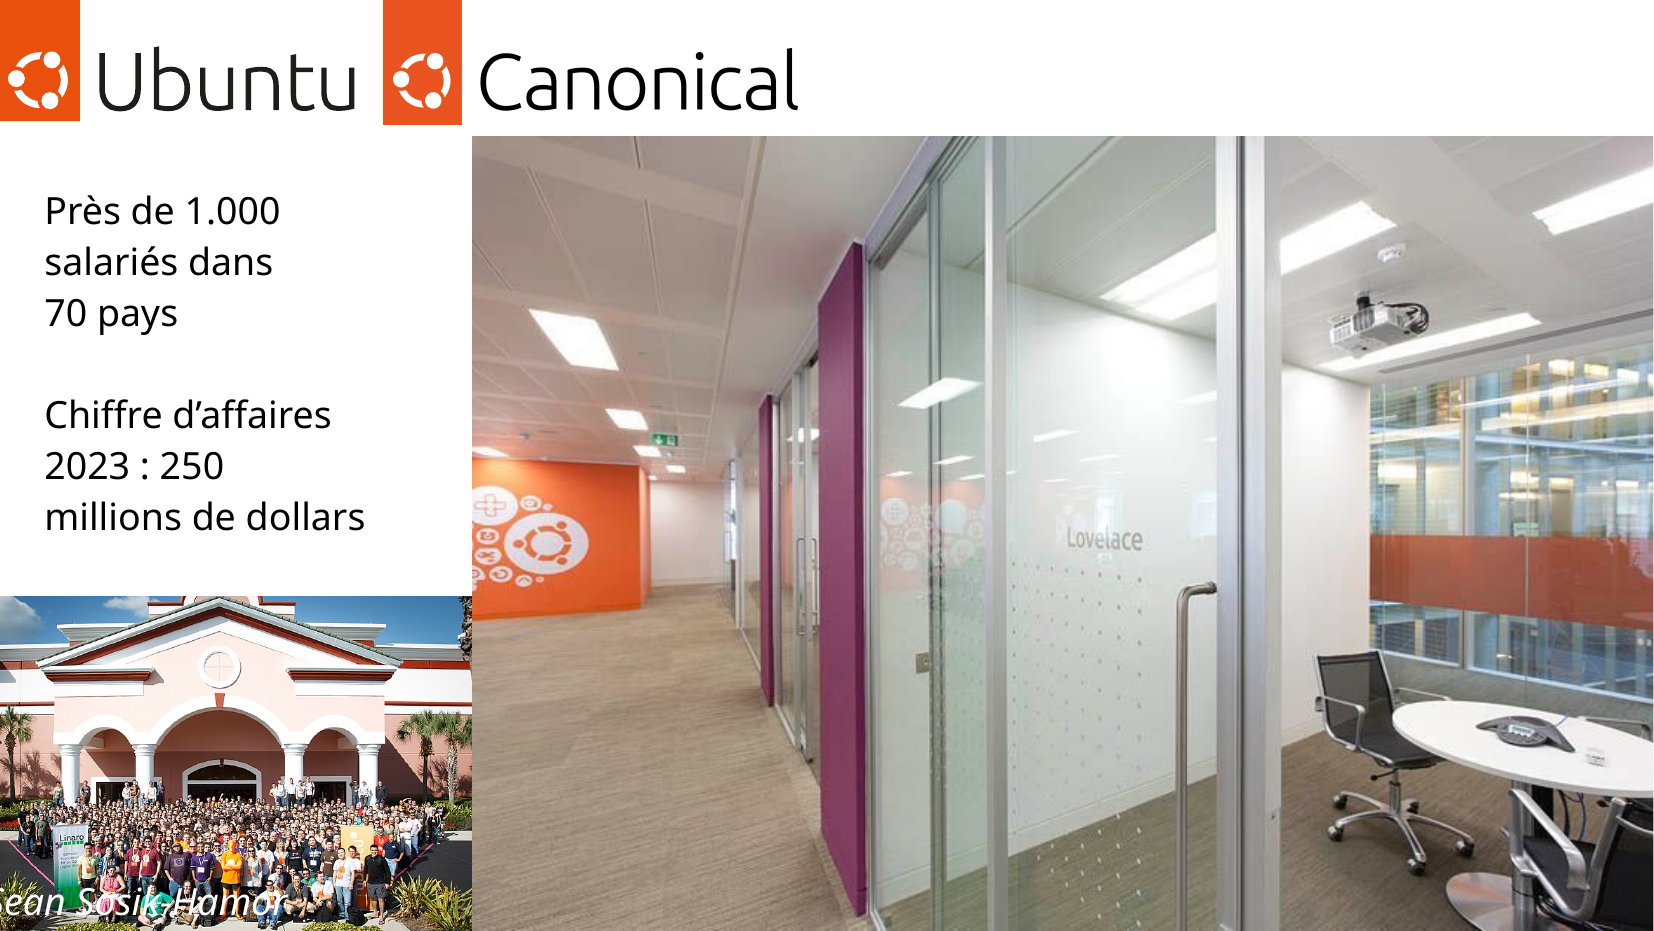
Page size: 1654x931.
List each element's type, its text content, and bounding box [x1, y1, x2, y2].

text_box Près de 1.000 salariés dans 70 pays Chiffre d’affaires 2023 : 250 millions de dollars [29, 177, 384, 550]
picture [383, 0, 798, 125]
text_box Sean Sosik-Hamor [0, 868, 303, 931]
picture [0, 136, 1654, 931]
picture [0, 0, 355, 122]
